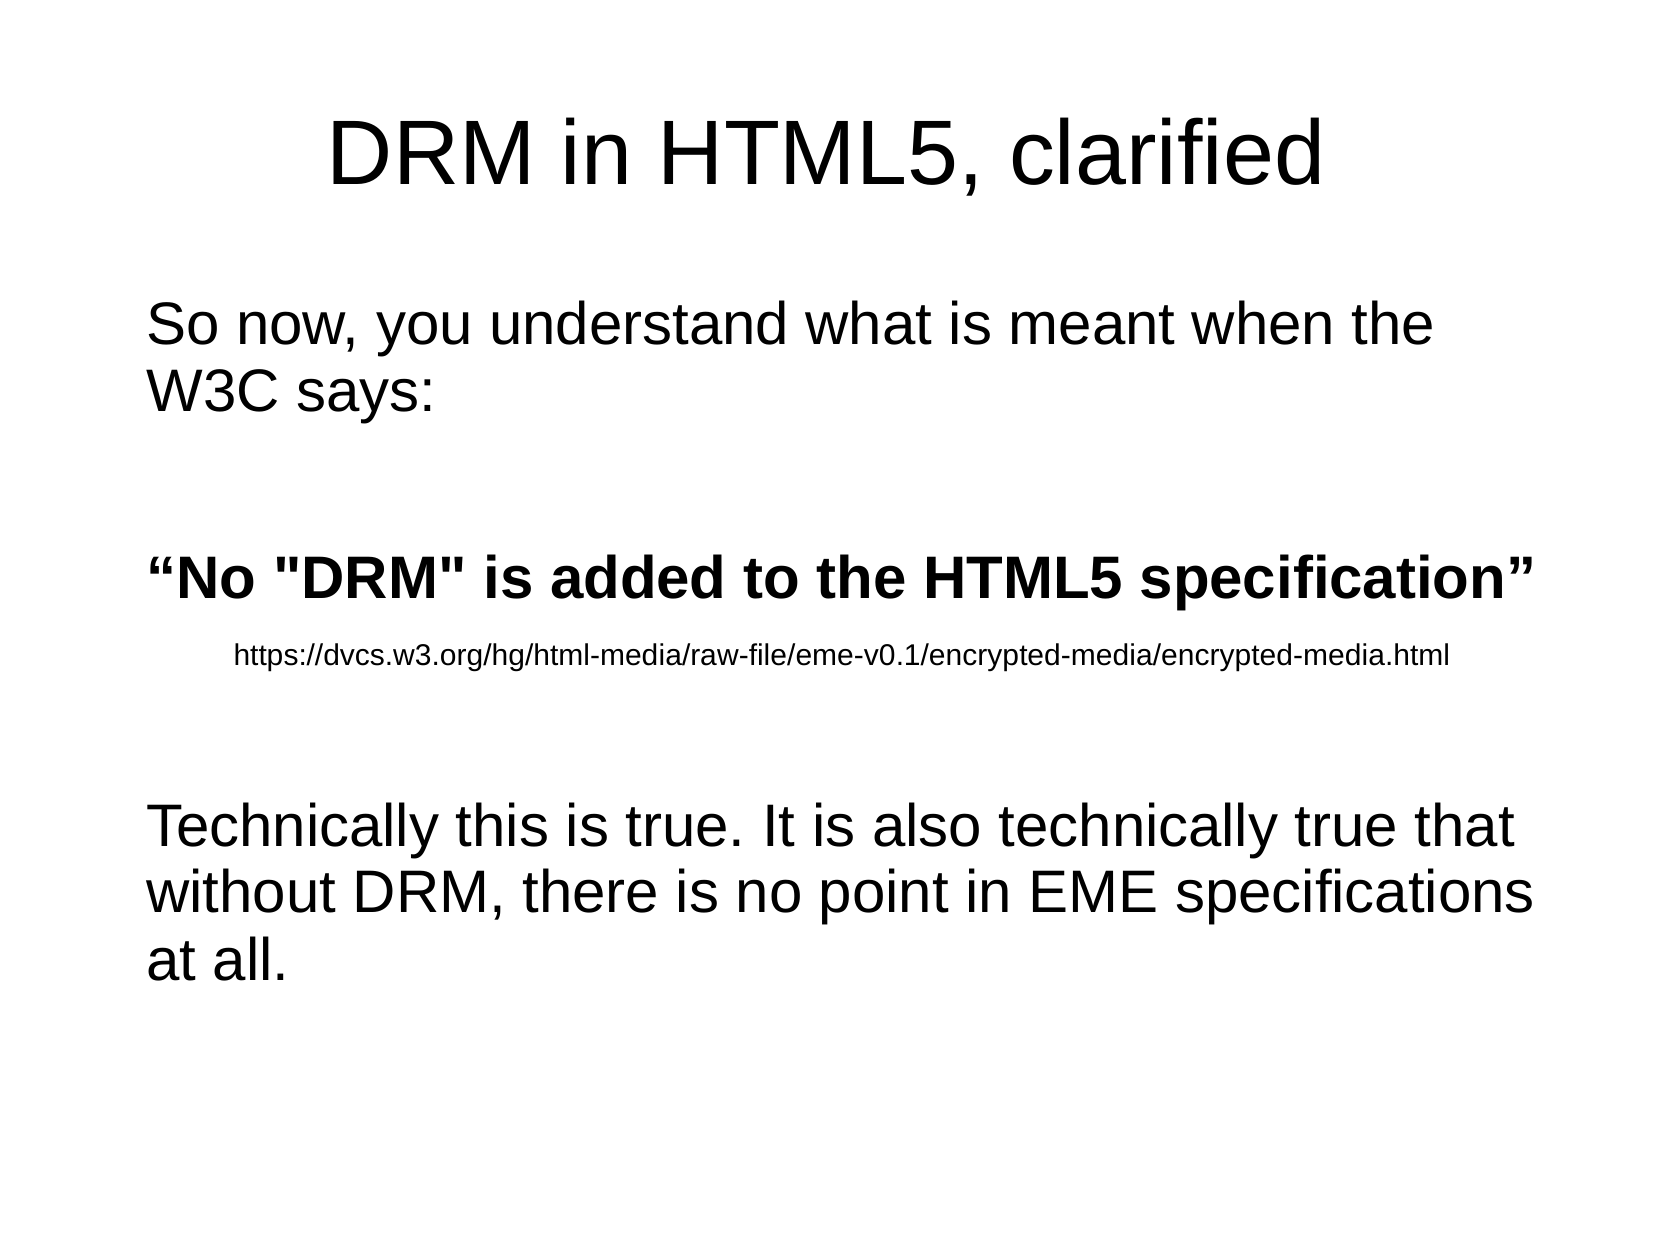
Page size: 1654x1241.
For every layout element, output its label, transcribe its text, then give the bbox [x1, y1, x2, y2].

list So now, you understand what is meant when the W3C says: “No "DRM" is added to the HTML5 specification” https://dvcs.w3.org/hg/html-media/raw-file/eme-v0.1/encrypted-media/encrypted-media.html Technically this is true. It is also technically true that without DRM, there is no point in EME specifications at all. [82, 290, 1538, 1010]
title DRM in HTML5, clarified [82, 49, 1571, 257]
